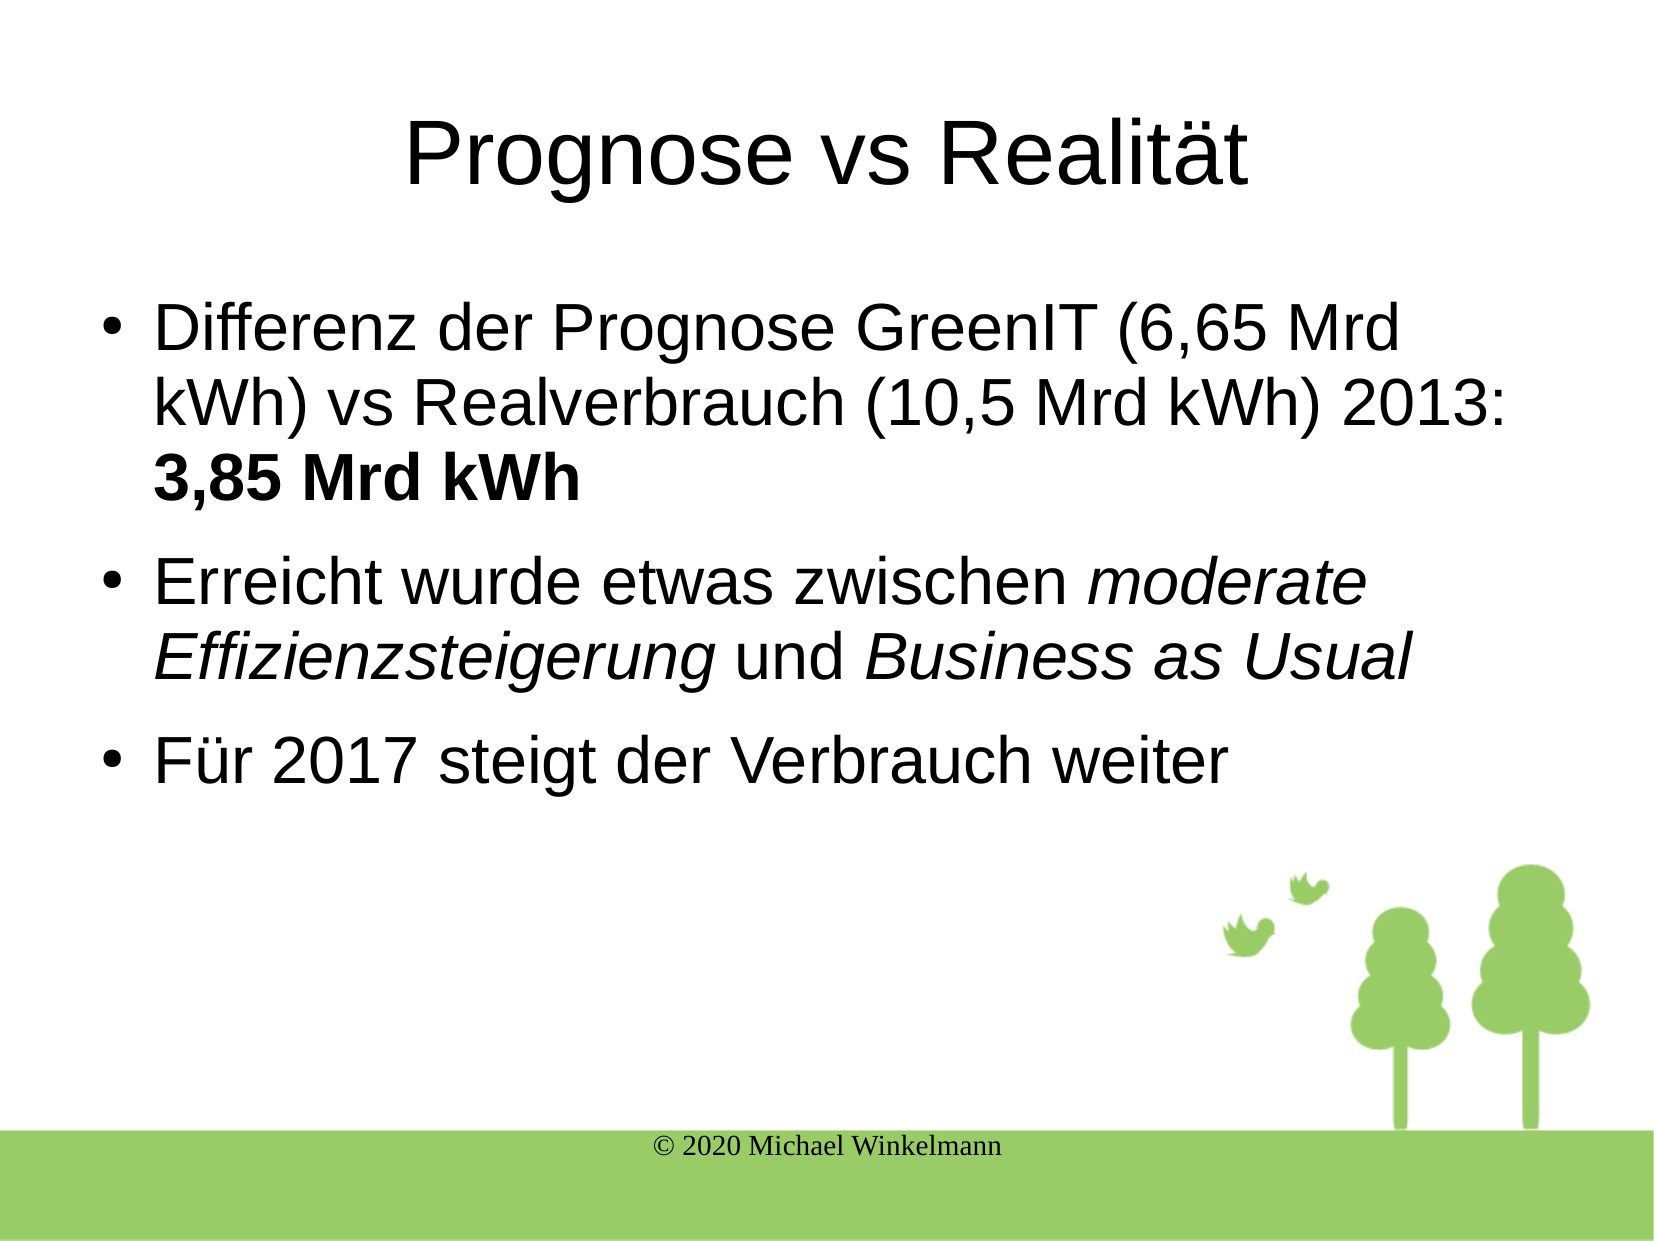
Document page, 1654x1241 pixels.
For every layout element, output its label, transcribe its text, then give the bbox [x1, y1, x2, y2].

picture [0, 0, 1654, 1241]
title Prognose vs Realität [82, 49, 1571, 257]
list Differenz der Prognose GreenIT (6,65 Mrd kWh) vs Realverbrauch (10,5 Mrd kWh) 2013: 3,85 Mrd kWh Erreicht wurde etwas zwischen moderate Effizienzsteigerung und Business as Usual Für 2017 steigt der Verbrauch weiter [82, 290, 1571, 1010]
